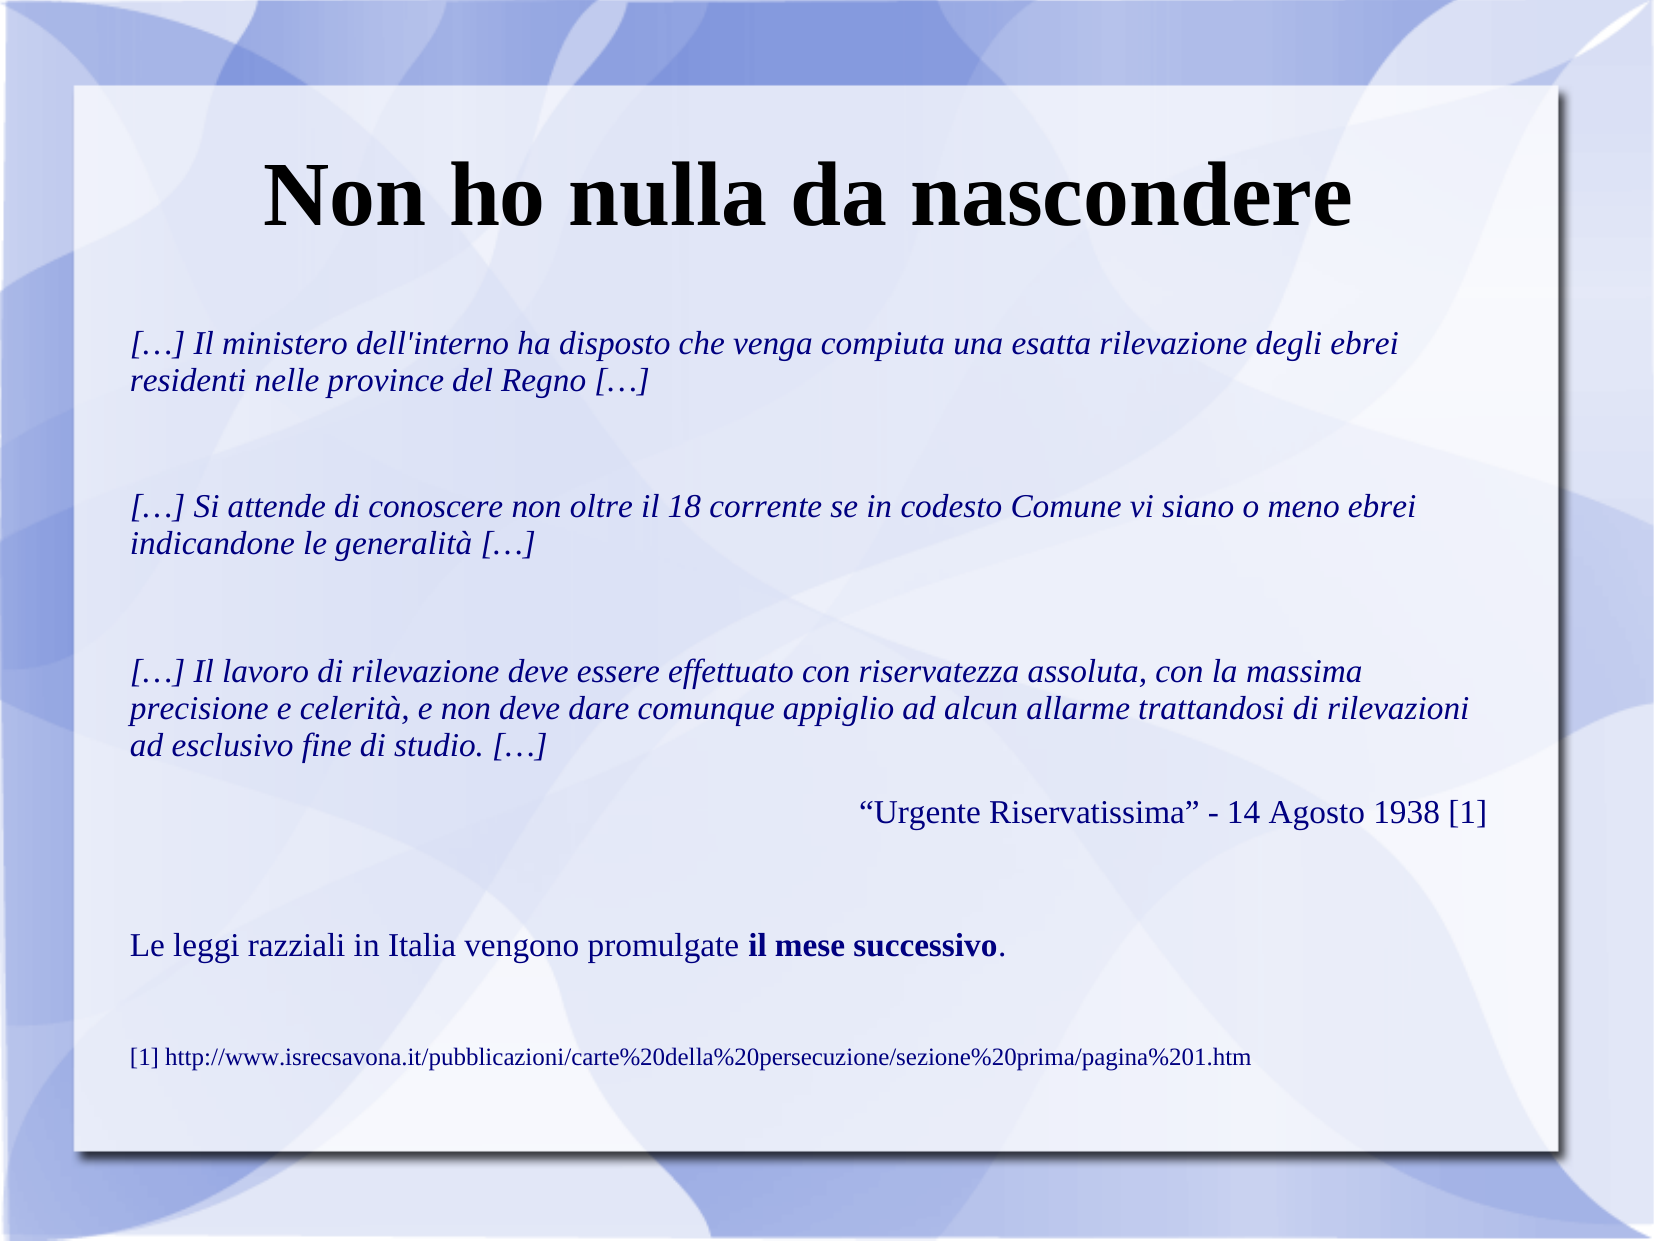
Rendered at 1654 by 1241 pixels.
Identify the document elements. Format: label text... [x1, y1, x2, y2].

picture [0, 0, 1654, 1241]
list […] Il ministero dell'interno ha disposto che venga compiuta una esatta rilevazione degli ebrei residenti nelle province del Regno […] […] Si attende di conoscere non oltre il 18 corrente se in codesto Comune vi siano o meno ebrei indicandone le generalità […] […] Il lavoro di rilevazione deve essere effettuato con riservatezza assoluta, con la massima precisione e celerità, e non deve dare comunque appiglio ad alcun allarme trattandosi di rilevazioni ad esclusivo fine di studio. […] “Urgente Riservatissima” - 14 Agosto 1938 [1] Le leggi razziali in Italia vengono promulgate il mese successivo. [1] http://www.isrecsavona.it/pubblicazioni/carte%20della%20persecuzione/sezione%20prima/pagina%201.htm [129, 324, 1489, 1072]
title Non ho nulla da nascondere [82, 90, 1536, 298]
